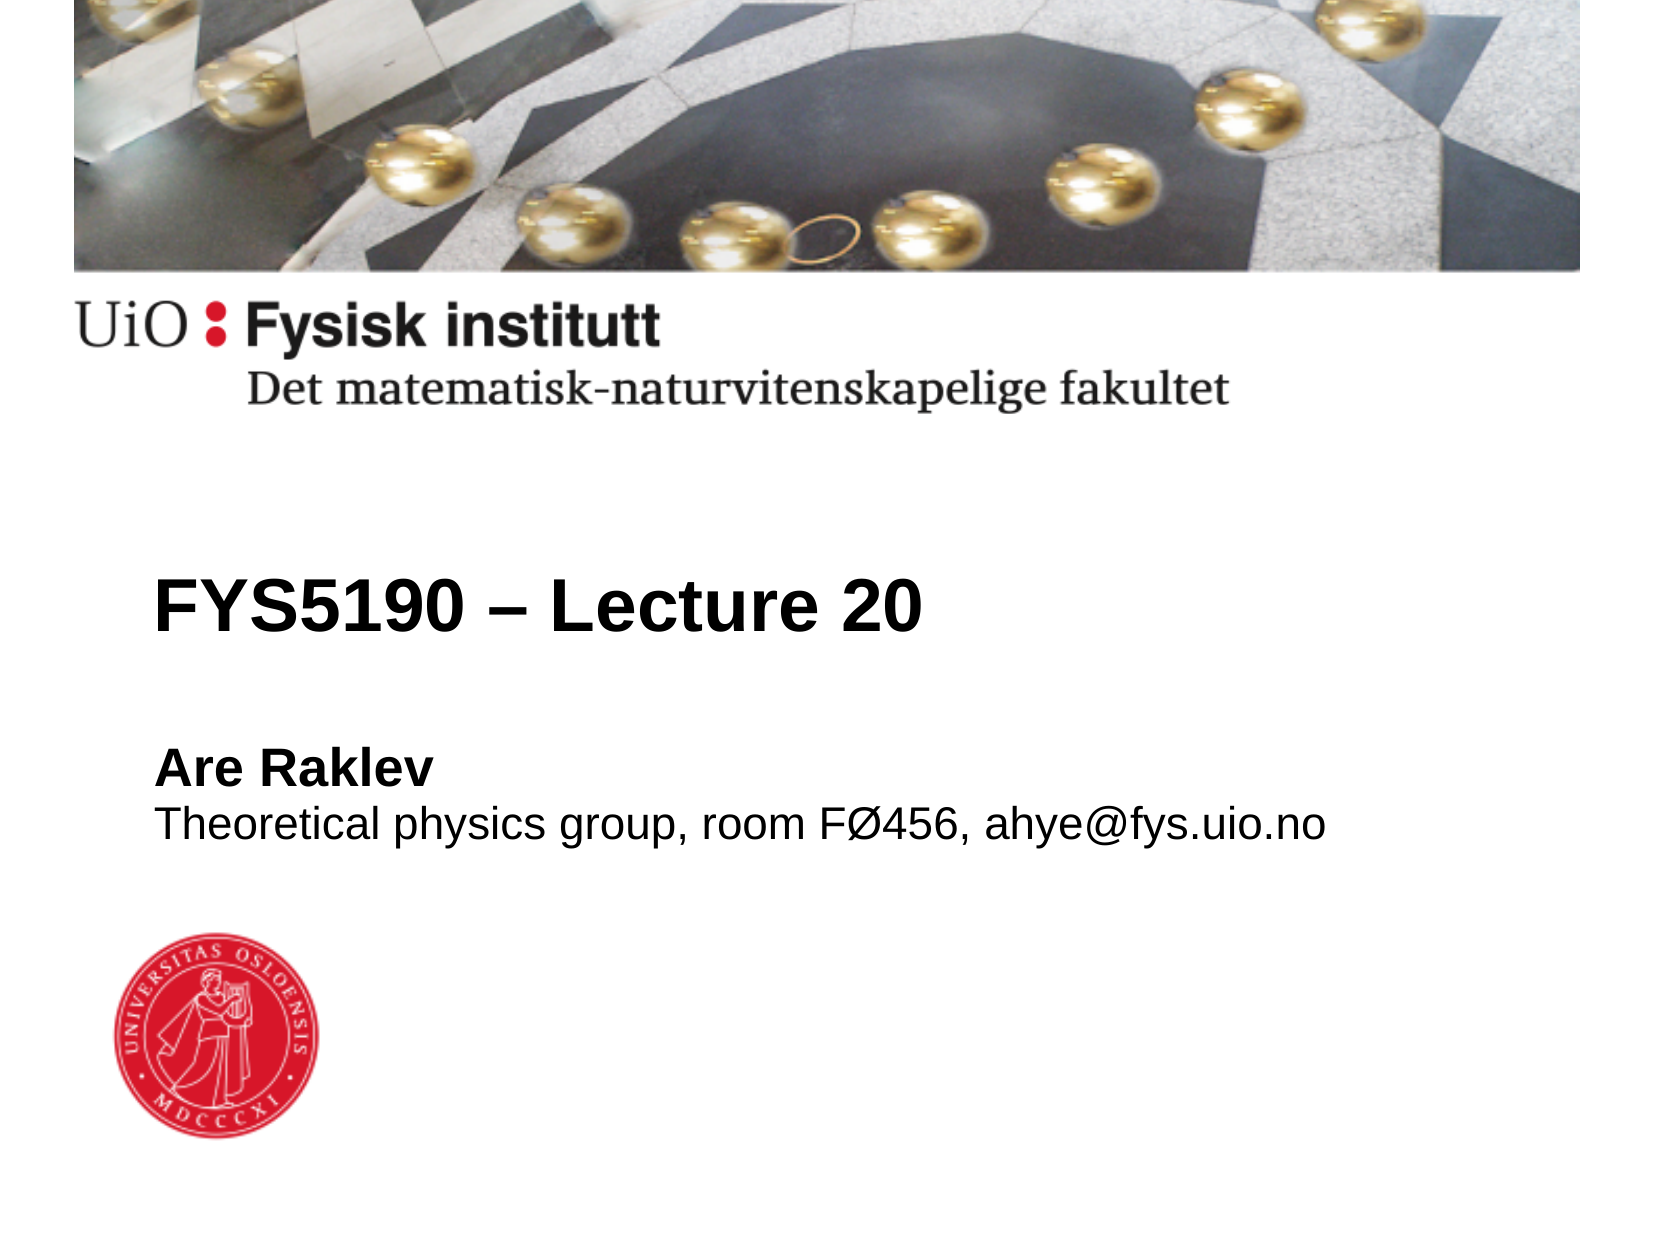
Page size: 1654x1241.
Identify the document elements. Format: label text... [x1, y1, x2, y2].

picture [74, 0, 1580, 280]
picture [72, 292, 1238, 420]
title Are Raklev Theoretical physics group, room FØ456, ahye@fys.uio.no [153, 725, 1500, 862]
subtitle FYS5190 – Lecture 20 [153, 545, 1463, 666]
picture [109, 927, 326, 1147]
